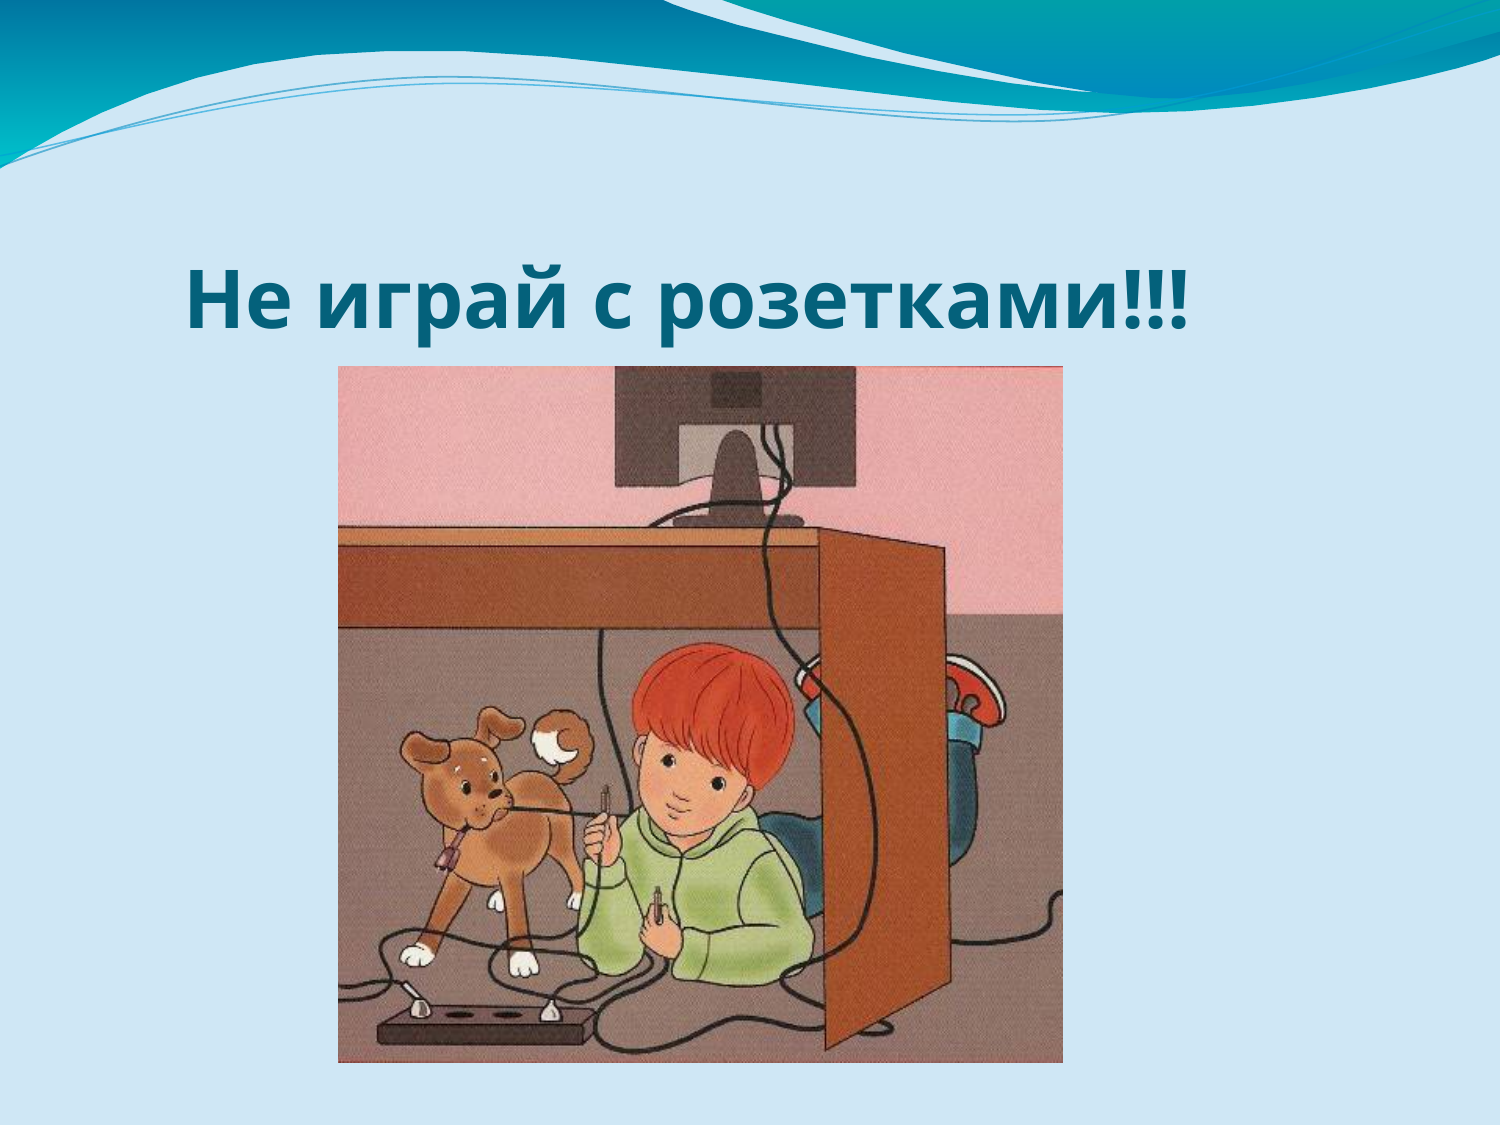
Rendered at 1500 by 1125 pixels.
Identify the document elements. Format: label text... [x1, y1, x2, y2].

title Не играй с розетками!!! [75, 45, 1300, 256]
picture [338, 366, 1063, 1063]
